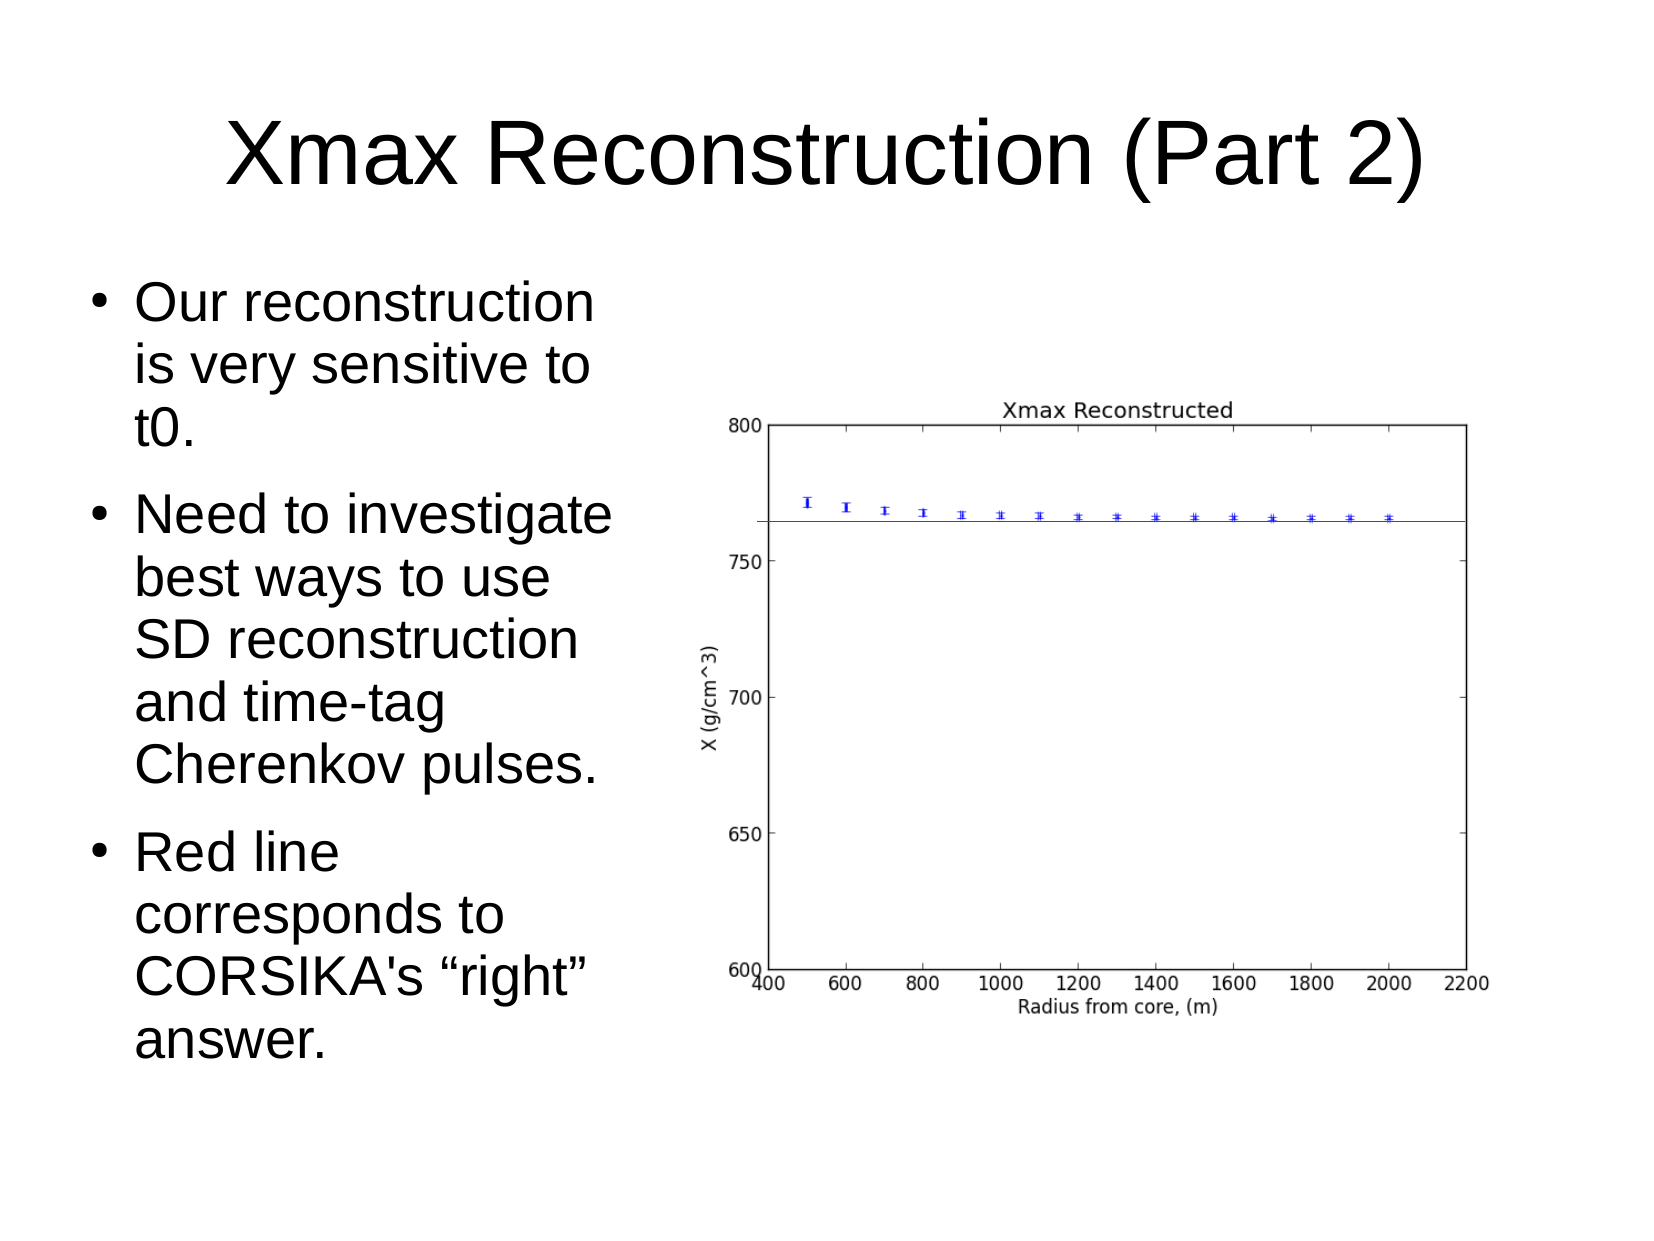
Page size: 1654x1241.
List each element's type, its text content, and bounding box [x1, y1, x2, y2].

picture [656, 358, 1557, 1038]
title Xmax Reconstruction (Part 2) [82, 49, 1571, 257]
list Our reconstruction is very sensitive to t0. Need to investigate best ways to use SD reconstruction and time-tag Cherenkov pulses. Red line corresponds to CORSIKA's “right” answer. [75, 270, 616, 1126]
